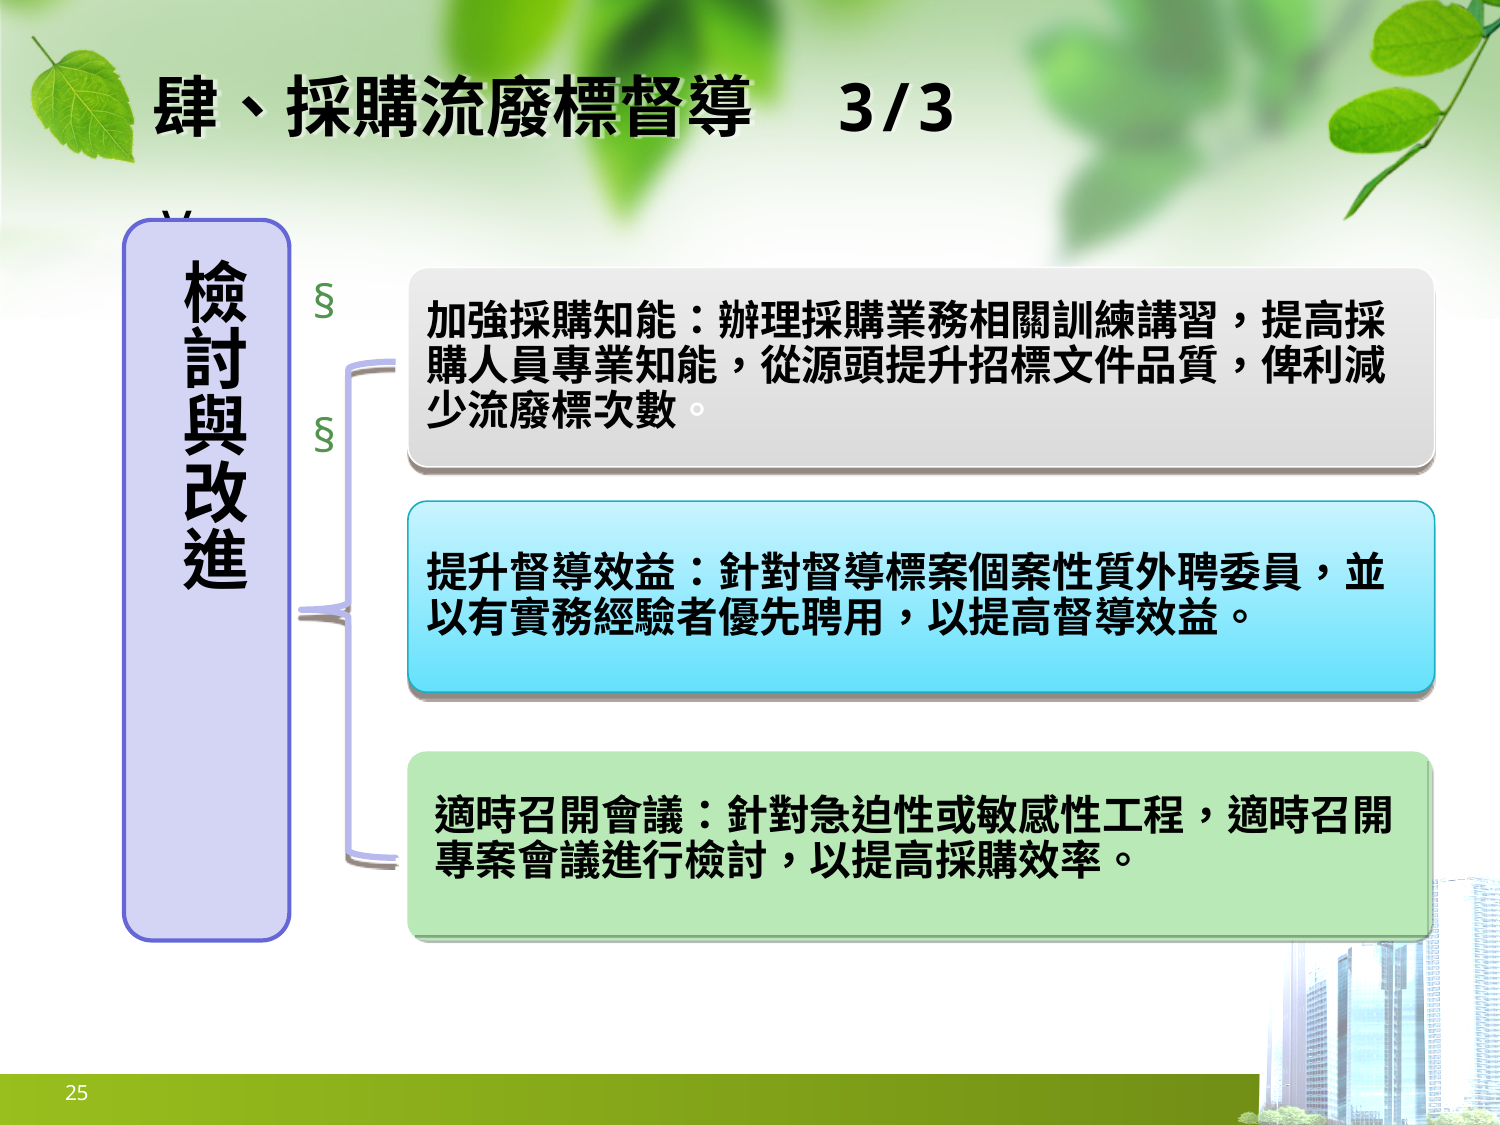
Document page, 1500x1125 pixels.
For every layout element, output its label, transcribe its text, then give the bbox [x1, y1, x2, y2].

list [147, 172, 1317, 965]
text_box [407, 751, 1433, 941]
text_box 加強採購知能：辦理採購業務相關訓練講習，提高採購人員專業知能，從源頭提升招標文件品質，俾利減少流廢標次數。 [407, 267, 1435, 467]
text_box 25 [50, 1072, 138, 1113]
text_box 適時召開會議：針對急迫性或敏感性工程，適時召開專案會議進行檢討，以提高採購效率。 [419, 787, 1435, 892]
text_box [123, 219, 290, 941]
text_box 提升督導效益：針對督導標案個案性質外聘委員，並以有實務經驗者優先聘用，以提高督導效益。 [407, 501, 1435, 693]
title 肆、採購流廢標督導 3/3 [137, 57, 1325, 150]
text_box 檢討與改進 [149, 243, 261, 941]
